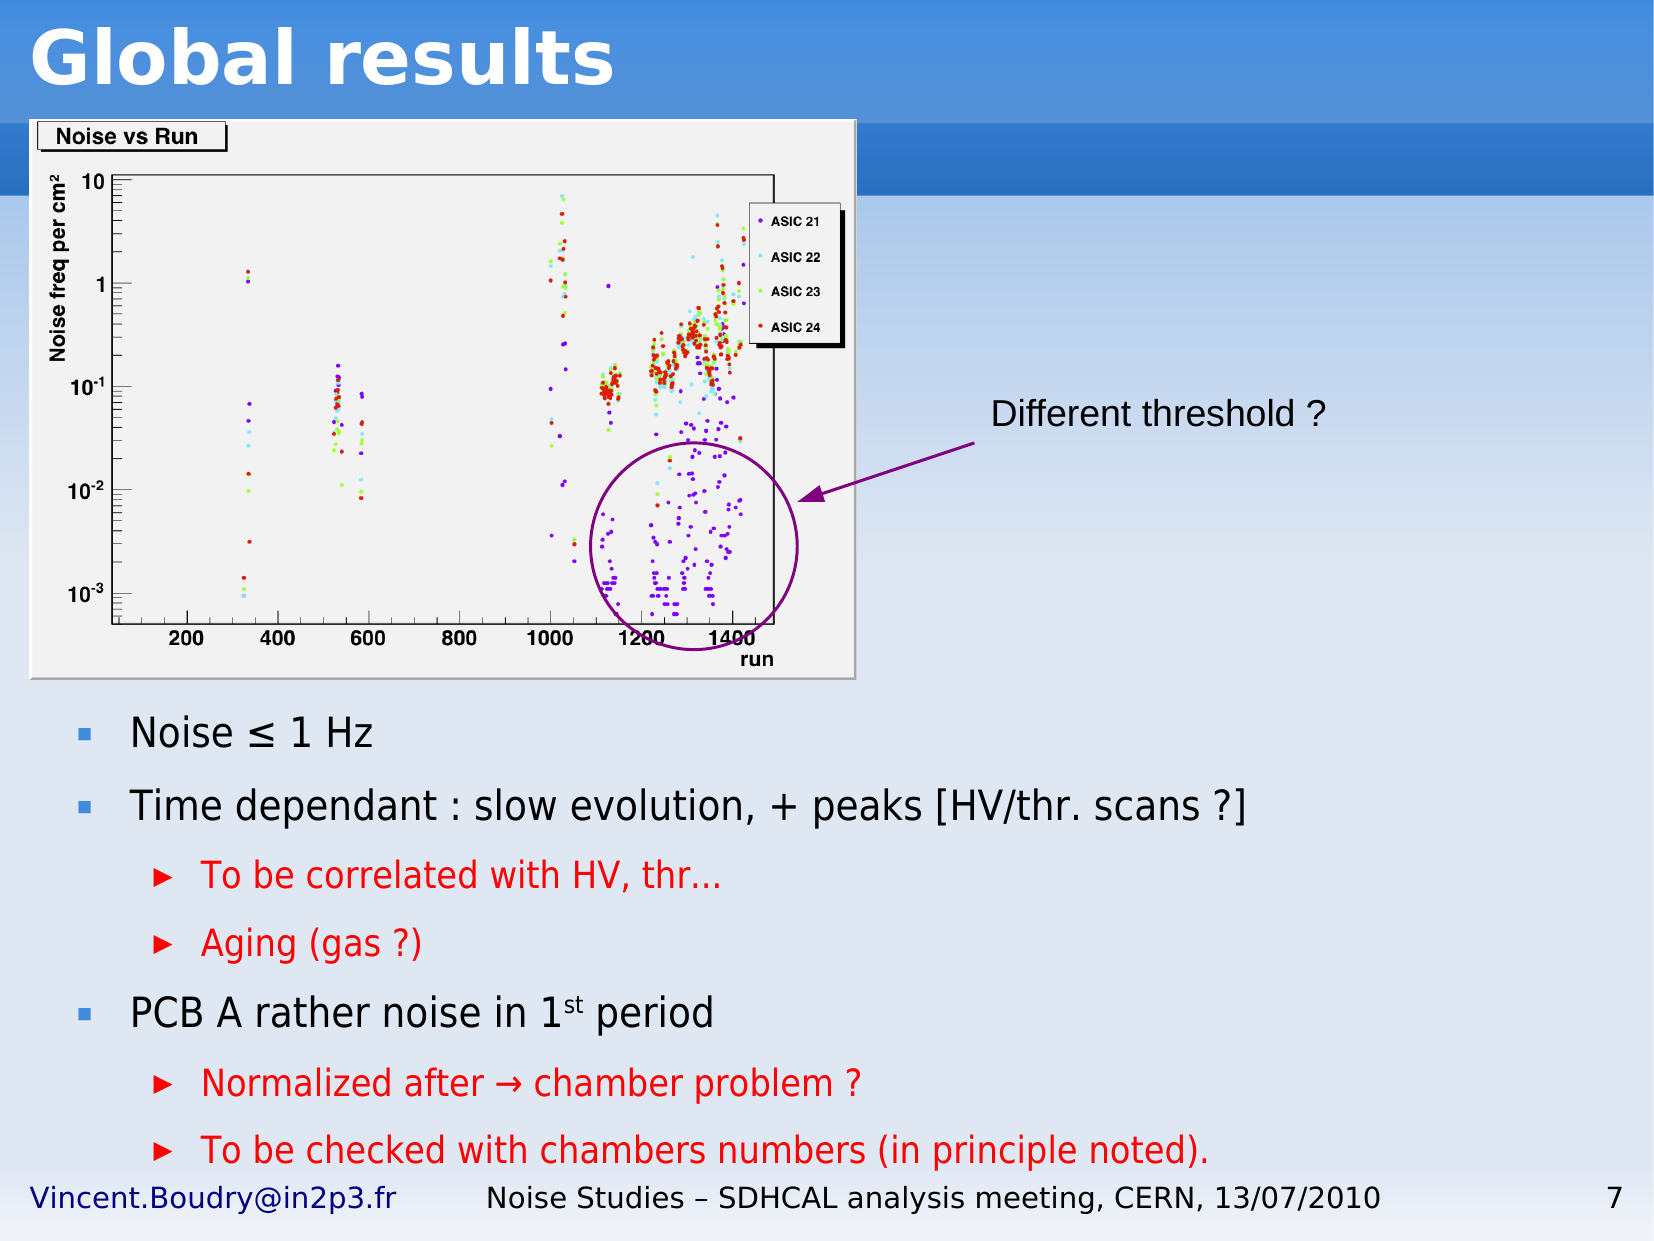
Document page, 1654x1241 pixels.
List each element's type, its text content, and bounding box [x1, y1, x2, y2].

text_box Different threshold ? [974, 383, 1345, 444]
title Global results [29, 0, 1654, 119]
picture [0, 0, 1654, 1241]
list Noise ≤ 1 Hz Time dependant : slow evolution, + peaks [HV/thr. scans ?] To be correlated with HV, thr... Aging (gas ?) PCB A rather noise in 1st period Normalized after → chamber problem ? To be checked with chambers numbers (in principle noted). [59, 708, 1595, 1174]
